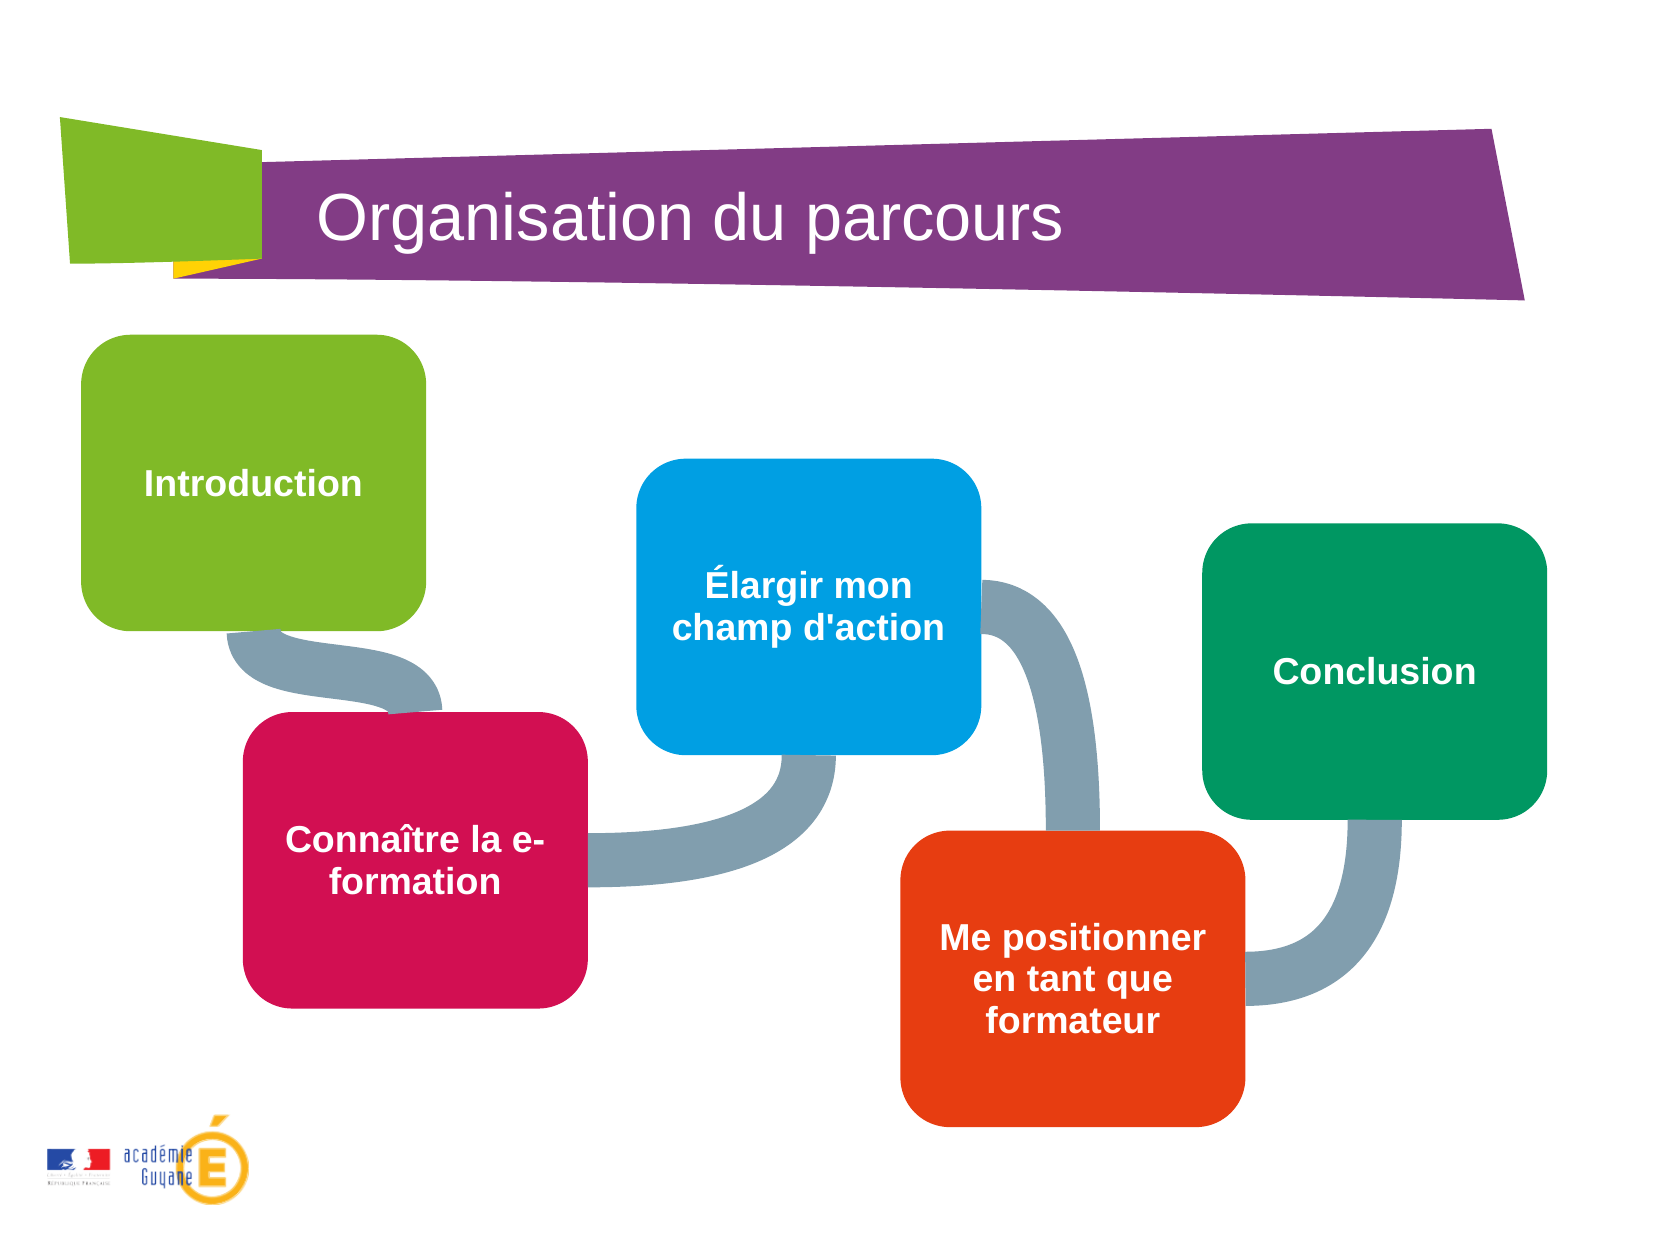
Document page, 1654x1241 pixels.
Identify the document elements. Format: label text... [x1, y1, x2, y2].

text_box Conclusion [1202, 523, 1548, 820]
text_box Organisation du parcours [302, 173, 1090, 265]
text_box Introduction [81, 334, 427, 632]
picture [59, 116, 1526, 302]
text_box Connaître la e-formation [242, 712, 588, 1009]
text_box Élargir mon champ d'action [636, 458, 982, 756]
text_box Me positionner en tant que formateur [900, 830, 1246, 1128]
picture [47, 1114, 249, 1205]
